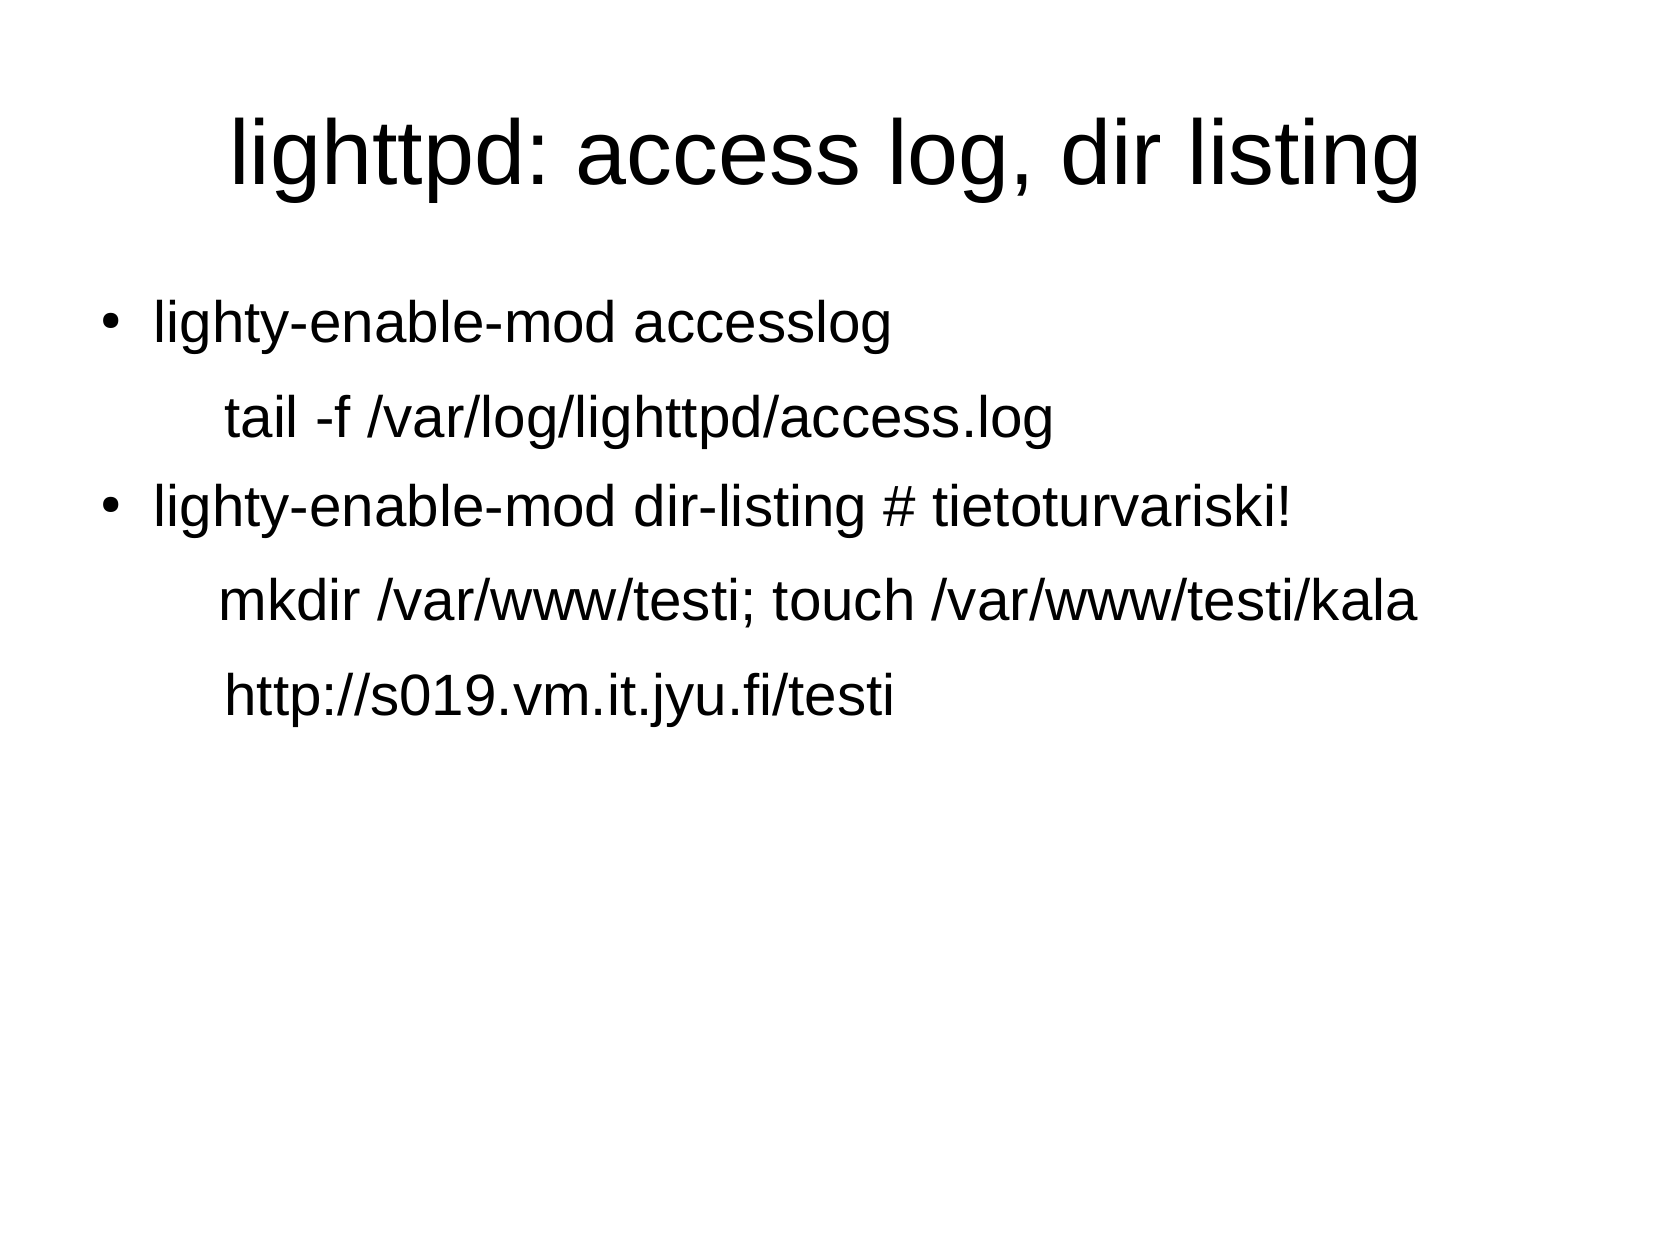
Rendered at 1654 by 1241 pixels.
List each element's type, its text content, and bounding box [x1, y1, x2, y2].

list lighty-enable-mod accesslog tail -f /var/log/lighttpd/access.log lighty-enable-mod dir-listing # tietoturvariski! mkdir /var/www/testi; touch /var/www/testi/kala http://s019.vm.it.jyu.fi/testi [82, 290, 1571, 1010]
title lighttpd: access log, dir listing [82, 49, 1571, 257]
